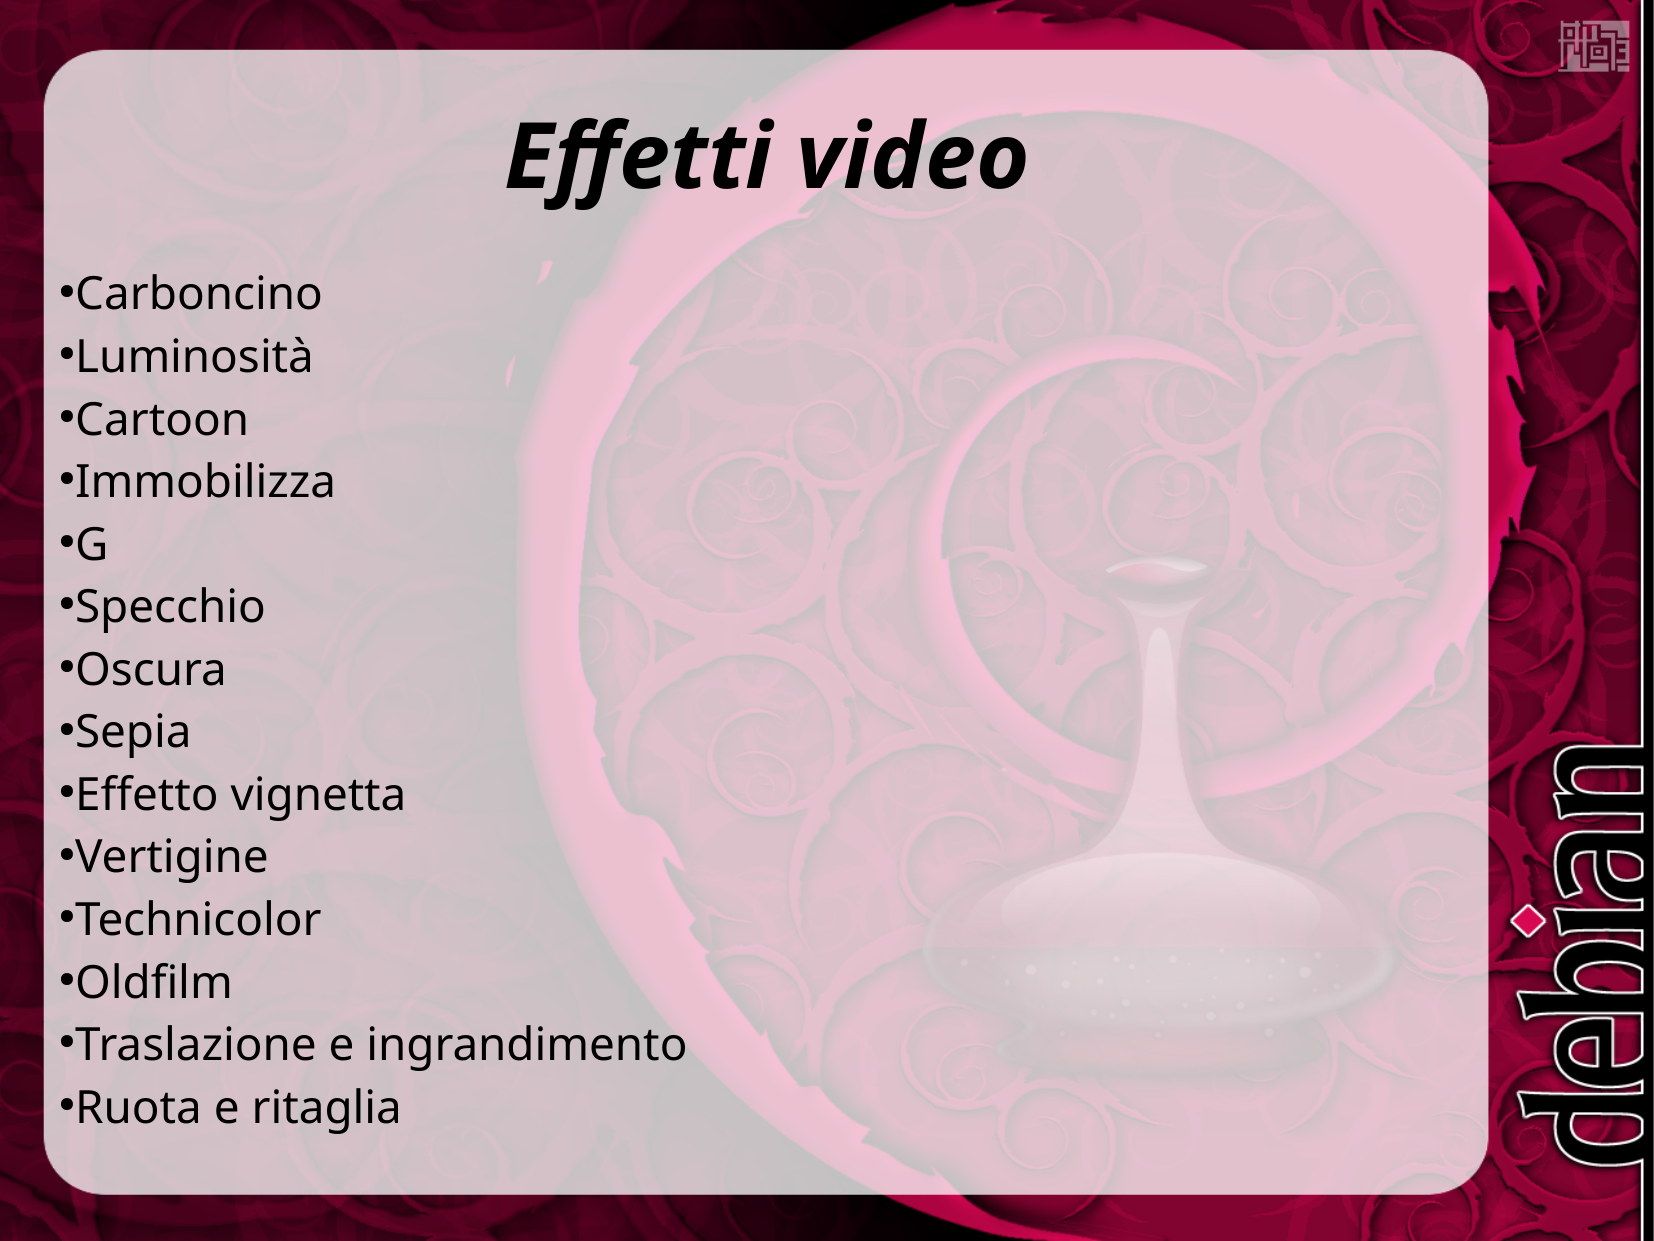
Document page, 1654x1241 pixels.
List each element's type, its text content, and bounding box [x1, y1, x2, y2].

picture [0, 0, 1654, 1241]
subtitle Carboncino Luminosità Cartoon Immobilizza G Specchio Oscura Sepia Effetto vignetta Vertigine Technicolor Oldfilm Traslazione e ingrandimento Ruota e ritaglia [59, 296, 1477, 1101]
title Effetti video [59, 56, 1477, 250]
